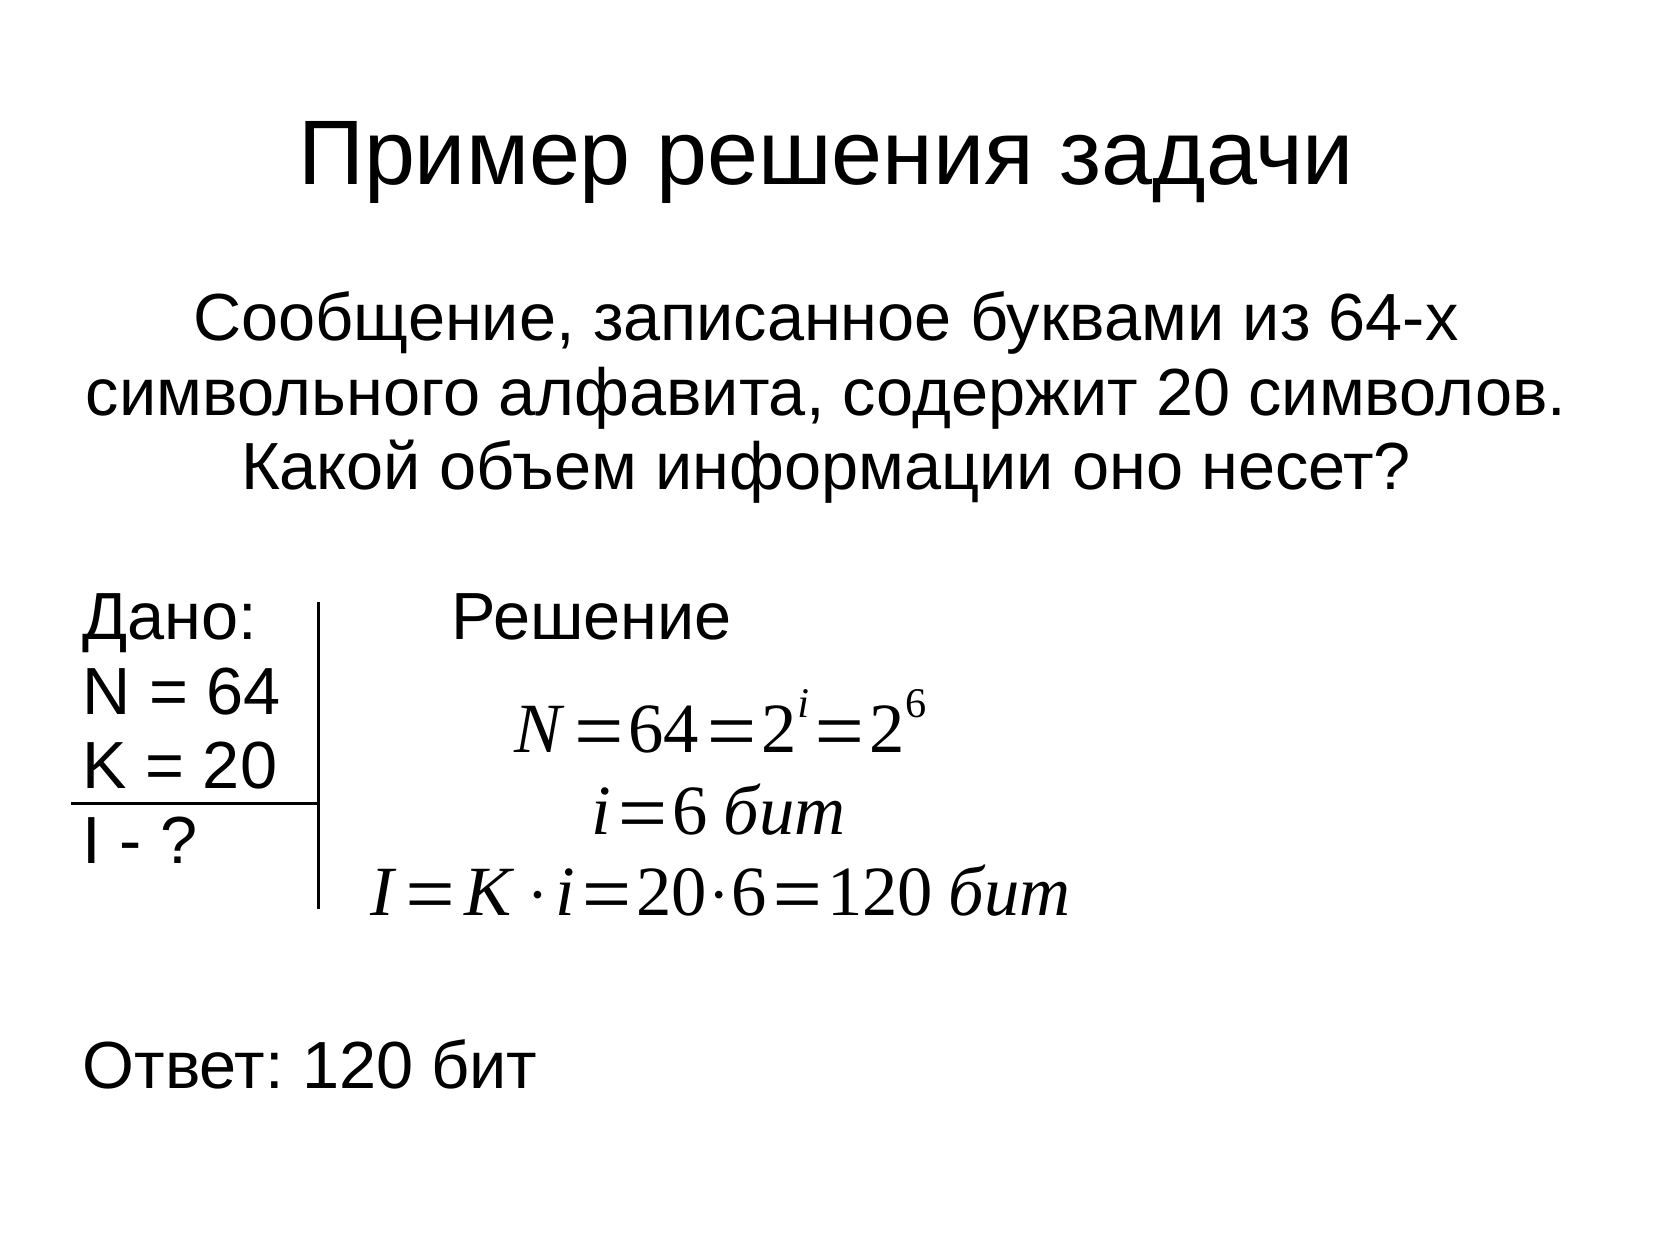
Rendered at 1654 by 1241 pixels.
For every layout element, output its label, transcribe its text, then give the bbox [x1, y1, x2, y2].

subtitle Сообщение, записанное буквами из 64-х символьного алфавита, содержит 20 символов. Какой объем информации оно несет? Дано: Решение N = 64 K = 20 I - ? Ответ: 120 бит [82, 279, 1571, 1103]
chart [361, 679, 1077, 931]
title Пример решения задачи [82, 49, 1571, 257]
